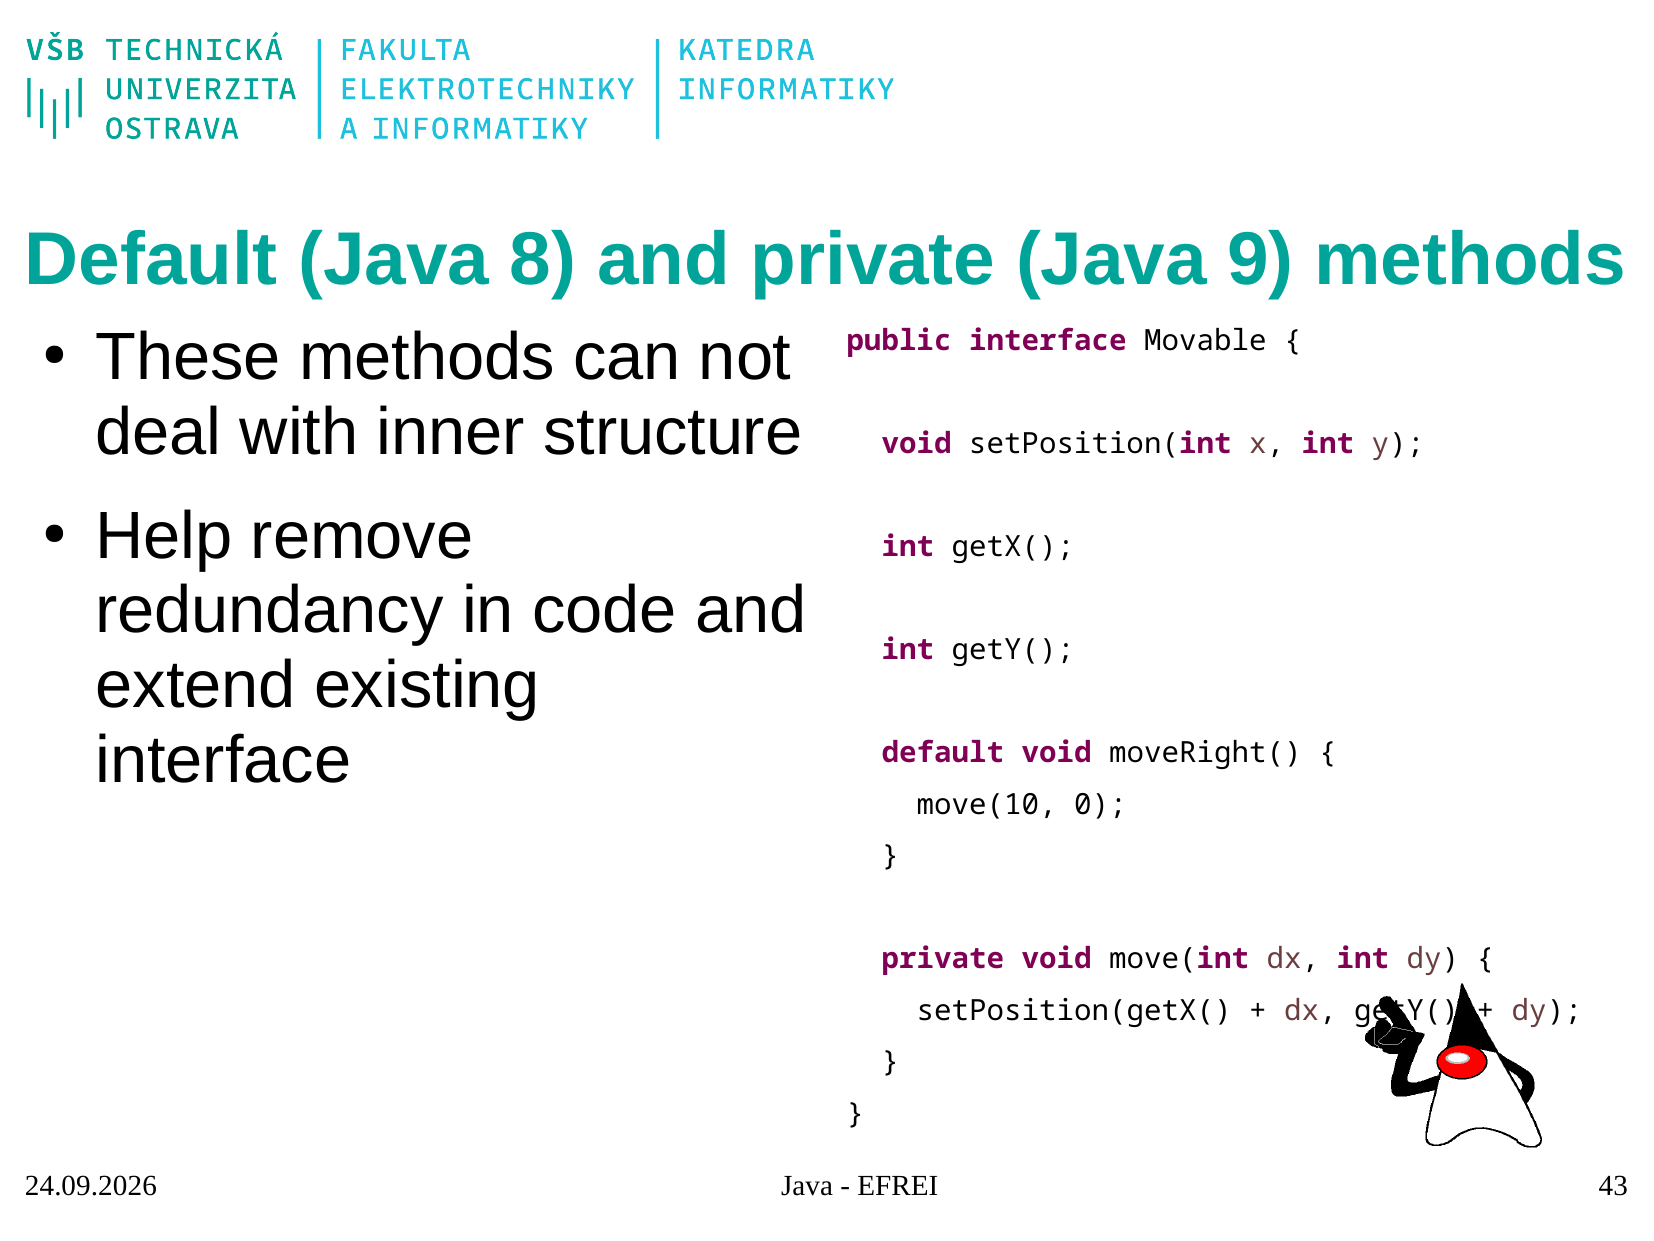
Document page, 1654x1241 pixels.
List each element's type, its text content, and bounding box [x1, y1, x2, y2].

list These methods can not deal with inner structure Help remove redundancy in code and extend existing interface [24, 318, 808, 1146]
list public interface Movable { void setPosition(int x, int y); int getX(); int getY(); default void moveRight() { move(10, 0); } private void move(int dx, int dy) { setPosition(getX() + dx, getY() + dy); } } [846, 318, 1630, 1146]
picture [26, 31, 894, 139]
title Default (Java 8) and private (Java 9) methods [24, 169, 1629, 300]
picture [1343, 1146, 1562, 1157]
